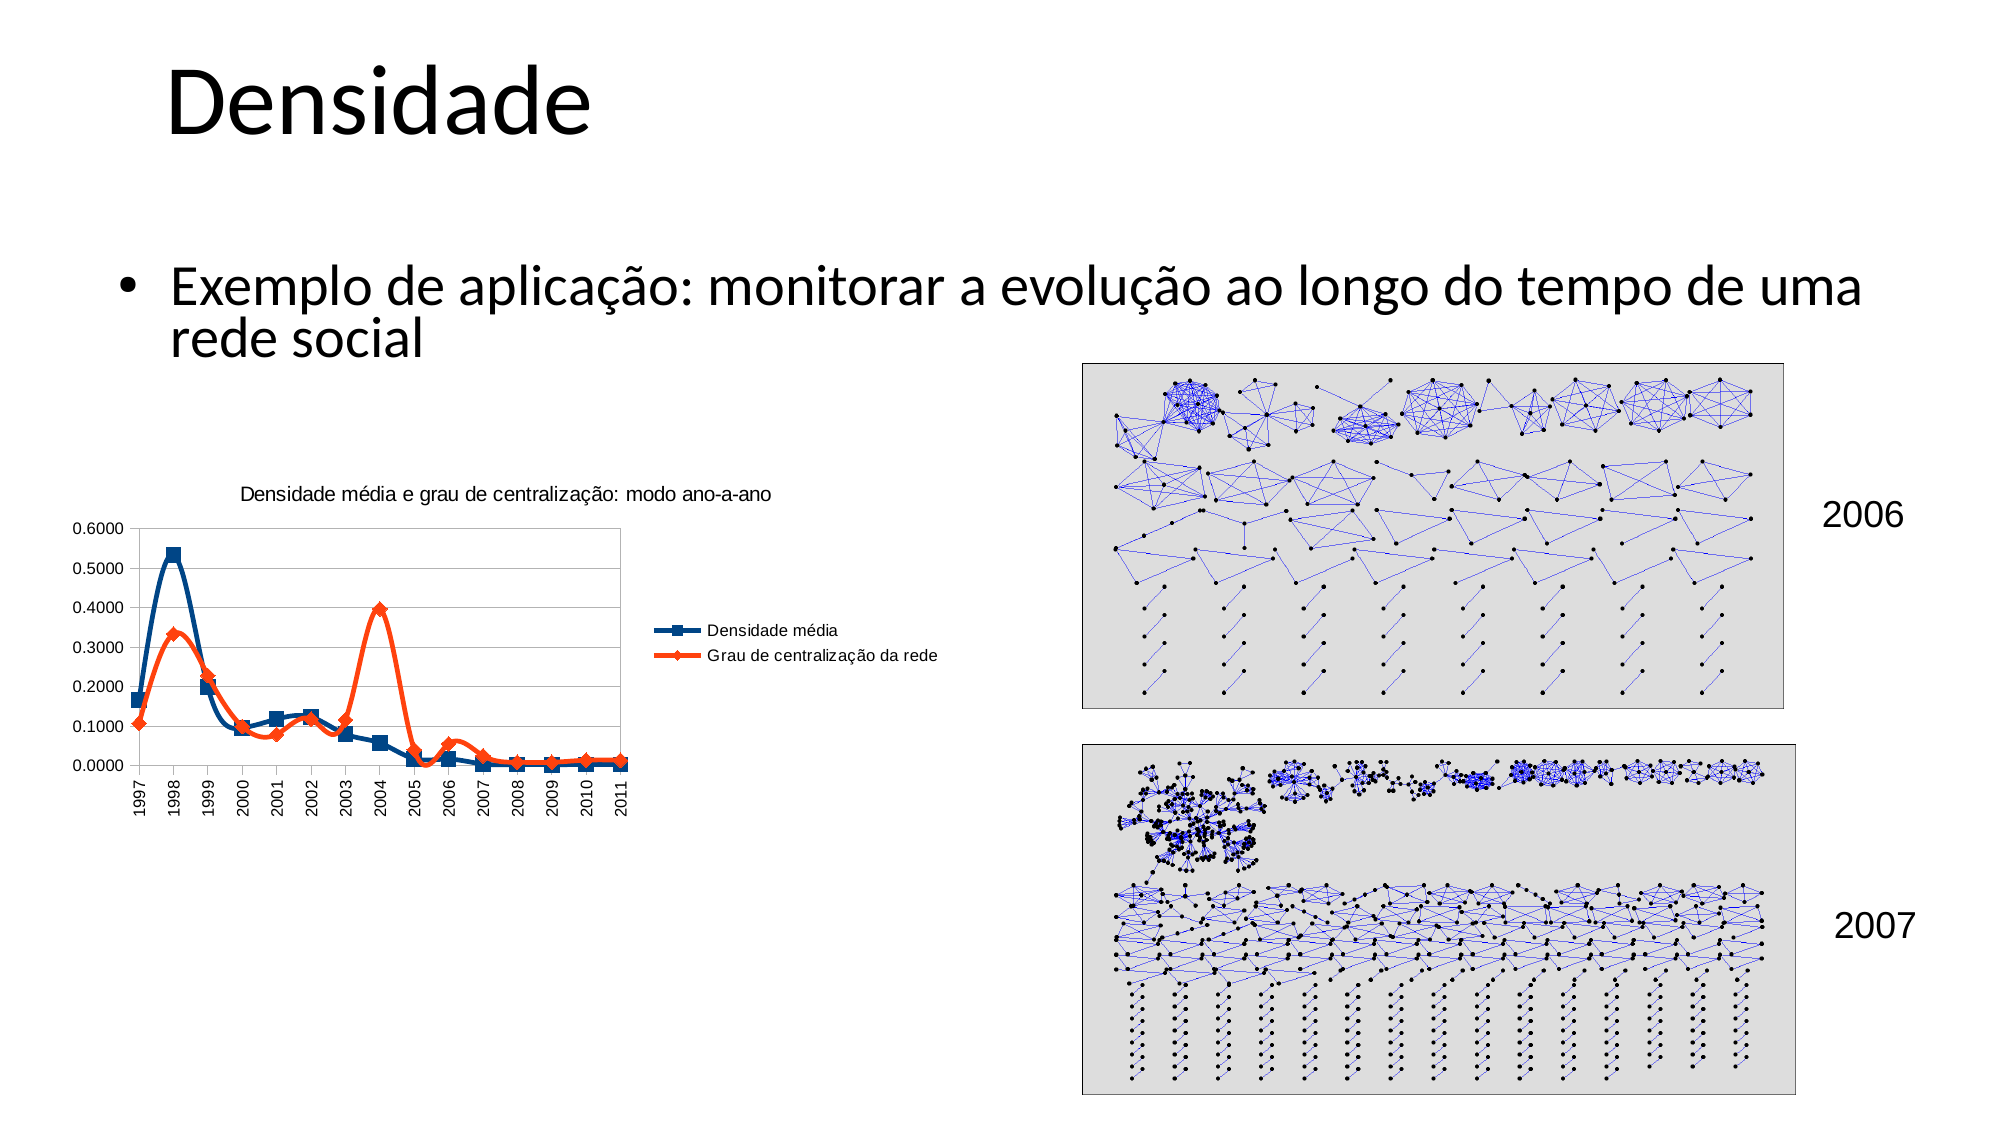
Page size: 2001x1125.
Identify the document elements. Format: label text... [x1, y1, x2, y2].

title Densidade [165, 47, 1666, 168]
text_box 2007 [1818, 897, 1933, 955]
picture [1082, 363, 1784, 709]
chart [54, 460, 957, 826]
list Exemplo de aplicação: monitorar a evolução ao longo do tempo de uma rede social [99, 263, 1900, 1006]
text_box 2006 [1807, 486, 1921, 544]
picture [1082, 744, 1796, 1095]
